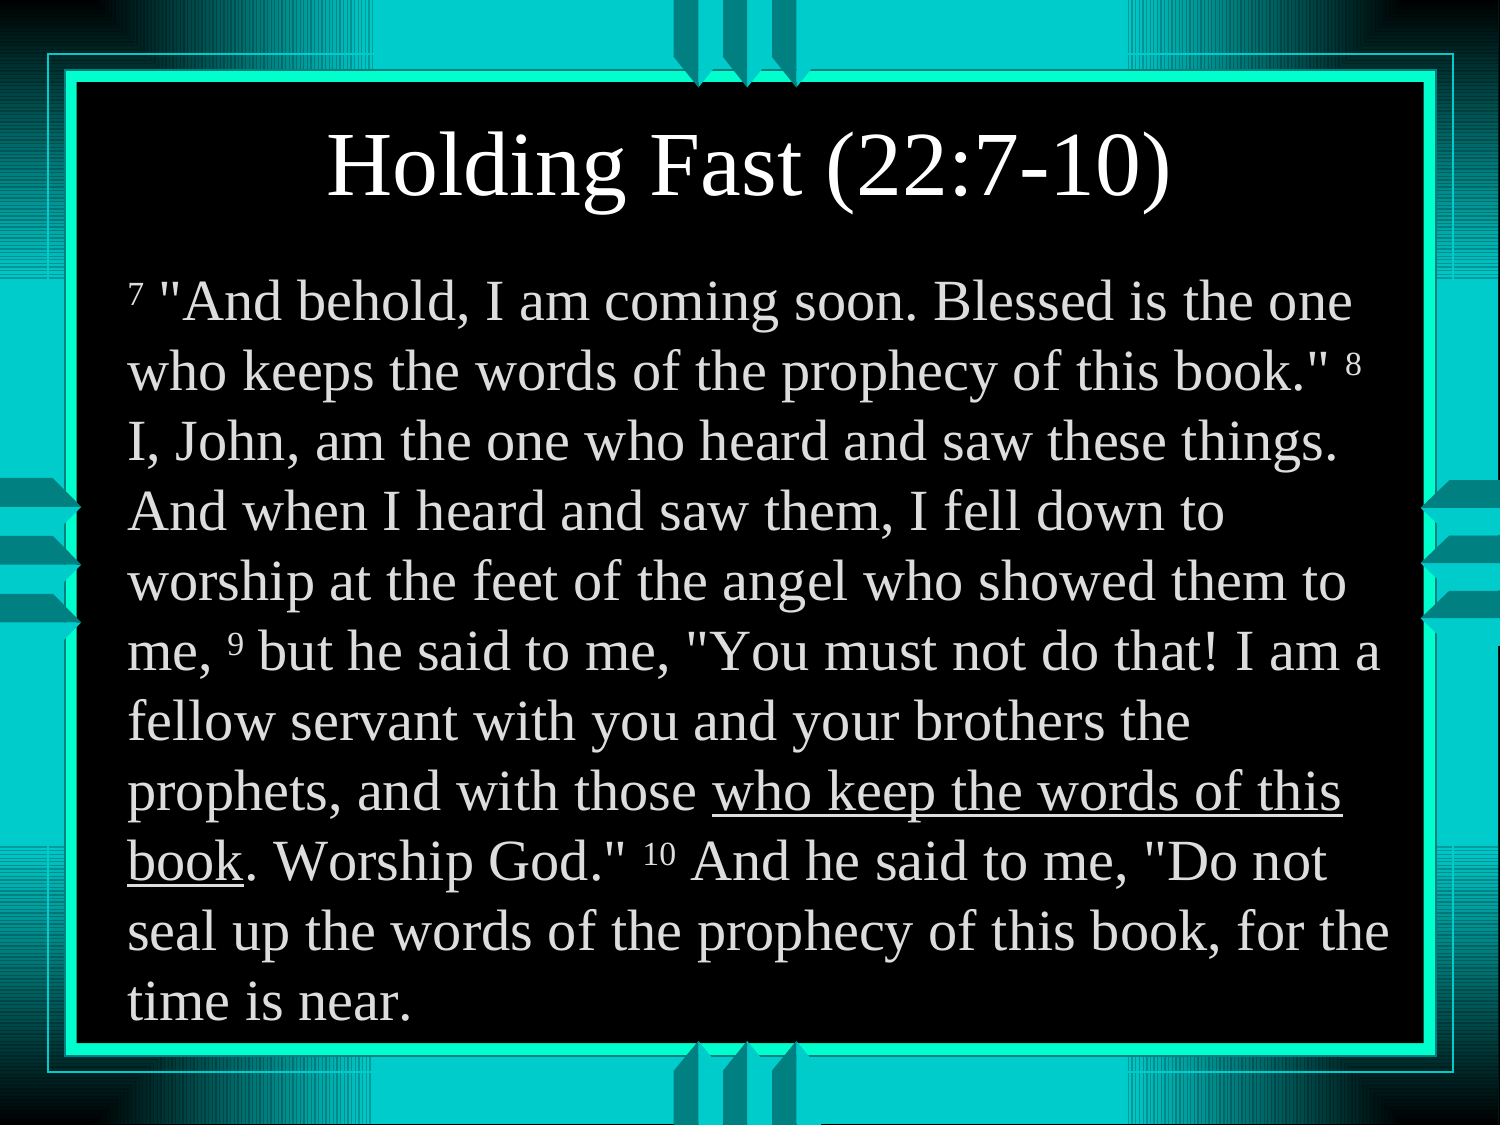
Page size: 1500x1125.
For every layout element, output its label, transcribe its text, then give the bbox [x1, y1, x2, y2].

text_box 7 "And behold, I am coming soon. Blessed is the one who keeps the words of the prophecy of this book." 8 I, John, am the one who heard and saw these things. And when I heard and saw them, I fell down to worship at the feet of the angel who showed them to me, 9 but he said to me, "You must not do that! I am a fellow servant with you and your brothers the prophets, and with those who keep the words of this book. Worship God." 10 And he said to me, "Do not seal up the words of the prophecy of this book, for the time is near. [112, 254, 1426, 1040]
title Holding Fast (22:7-10) [112, 34, 1388, 223]
